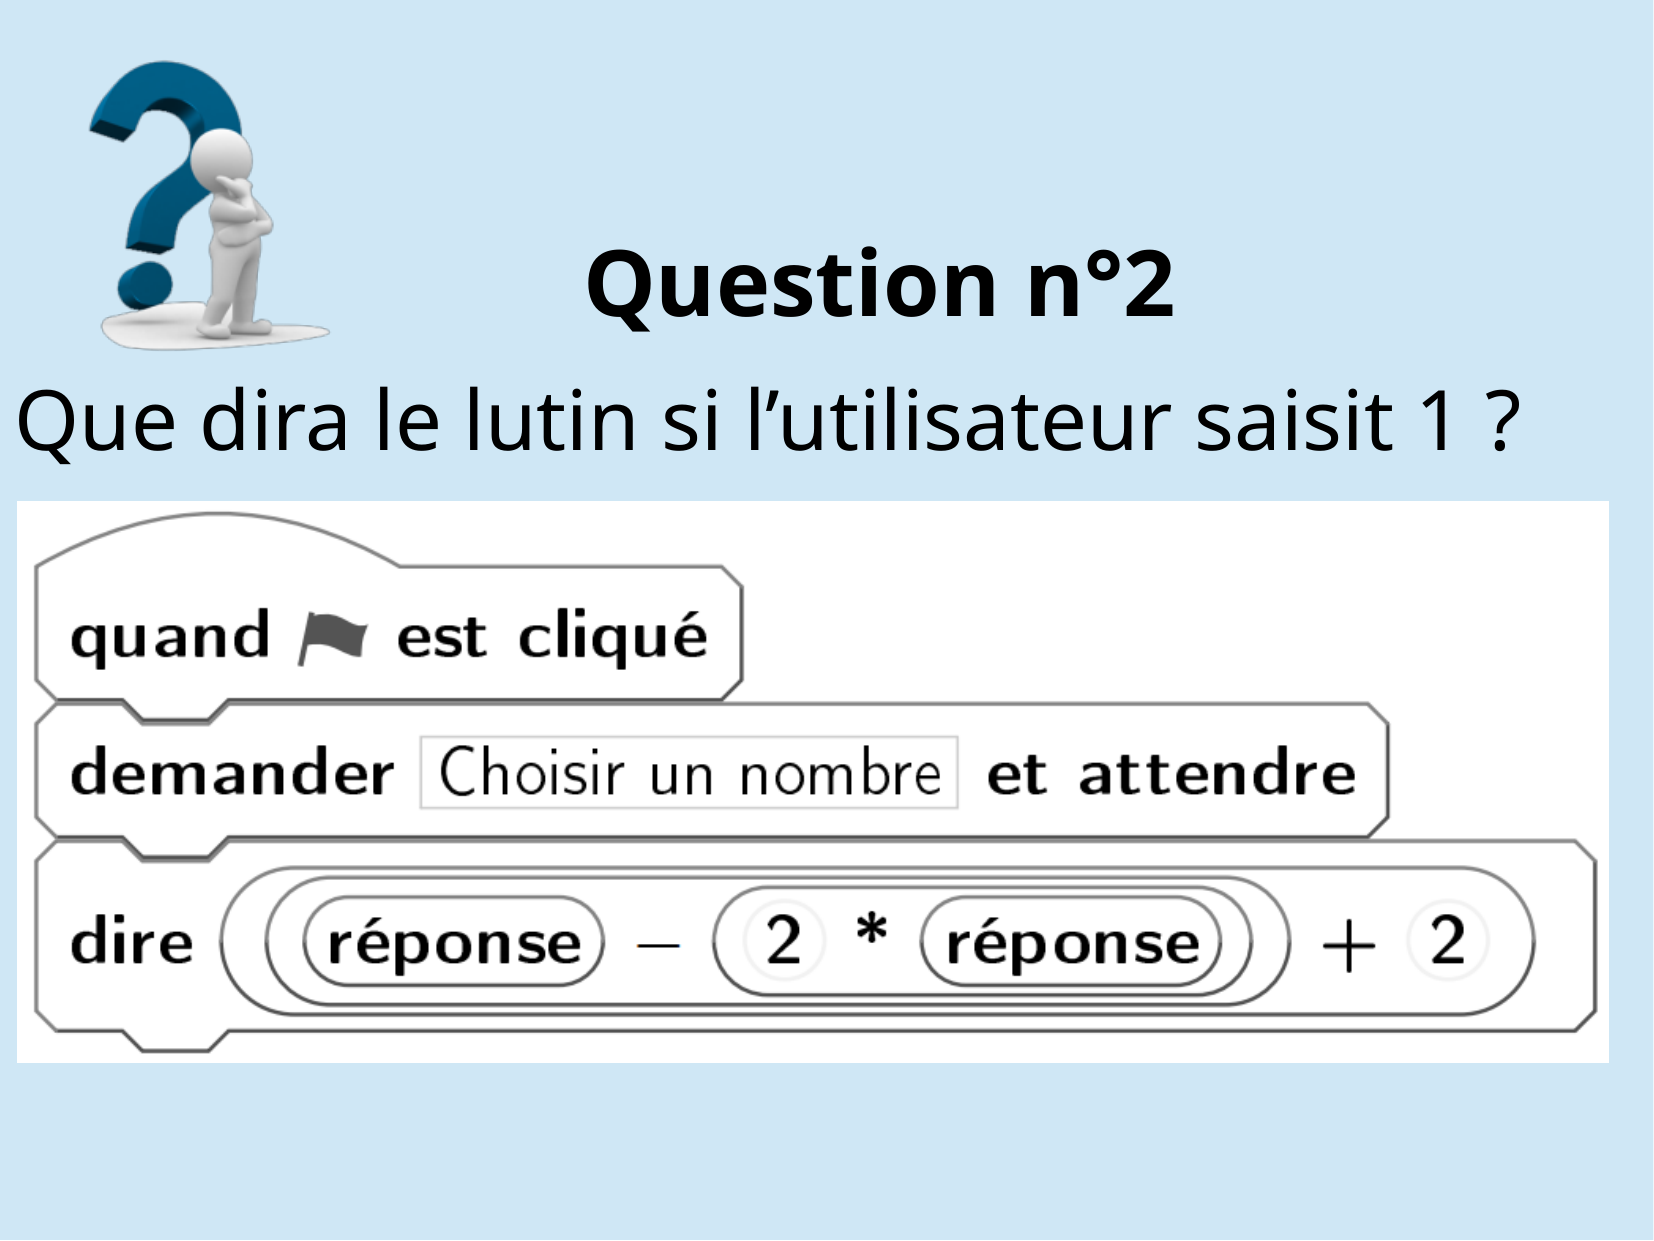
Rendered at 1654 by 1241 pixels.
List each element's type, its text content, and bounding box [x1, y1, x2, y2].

picture [17, 501, 1609, 1063]
title Question n°2 [333, 177, 1625, 354]
text_box Que dira le lutin si l’utilisateur saisit 1 ? [0, 354, 1654, 532]
picture [76, 47, 333, 354]
